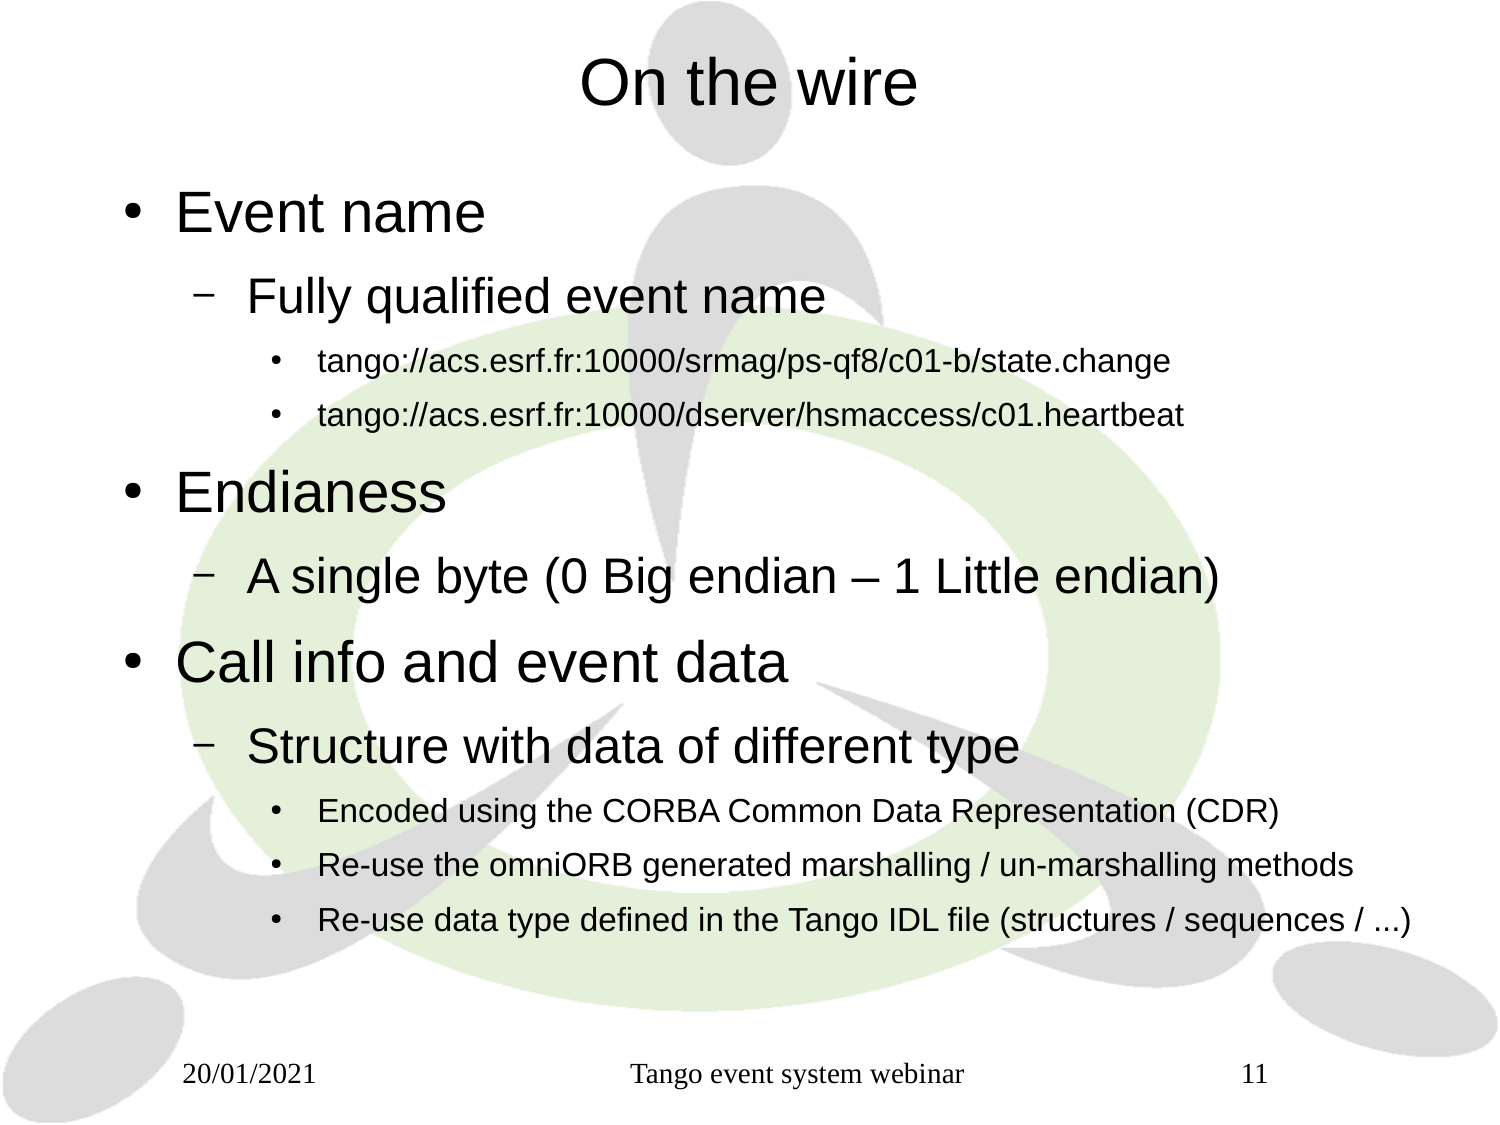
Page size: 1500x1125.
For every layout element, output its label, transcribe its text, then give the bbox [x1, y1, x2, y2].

title On the wire [75, 29, 1426, 136]
list Event name Fully qualified event name tango://acs.esrf.fr:10000/srmag/ps-qf8/c01-b/state.change tango://acs.esrf.fr:10000/dserver/hsmaccess/c01.heartbeat Endianess A single byte (0 Big endian – 1 Little endian) Call info and event data Structure with data of different type Encoded using the CORBA Common Data Representation (CDR) Re-use the omniORB generated marshalling / un-marshalling methods Re-use data type defined in the Tango IDL file (structures / sequences / ...) [105, 179, 1441, 991]
picture [0, 0, 1500, 1125]
